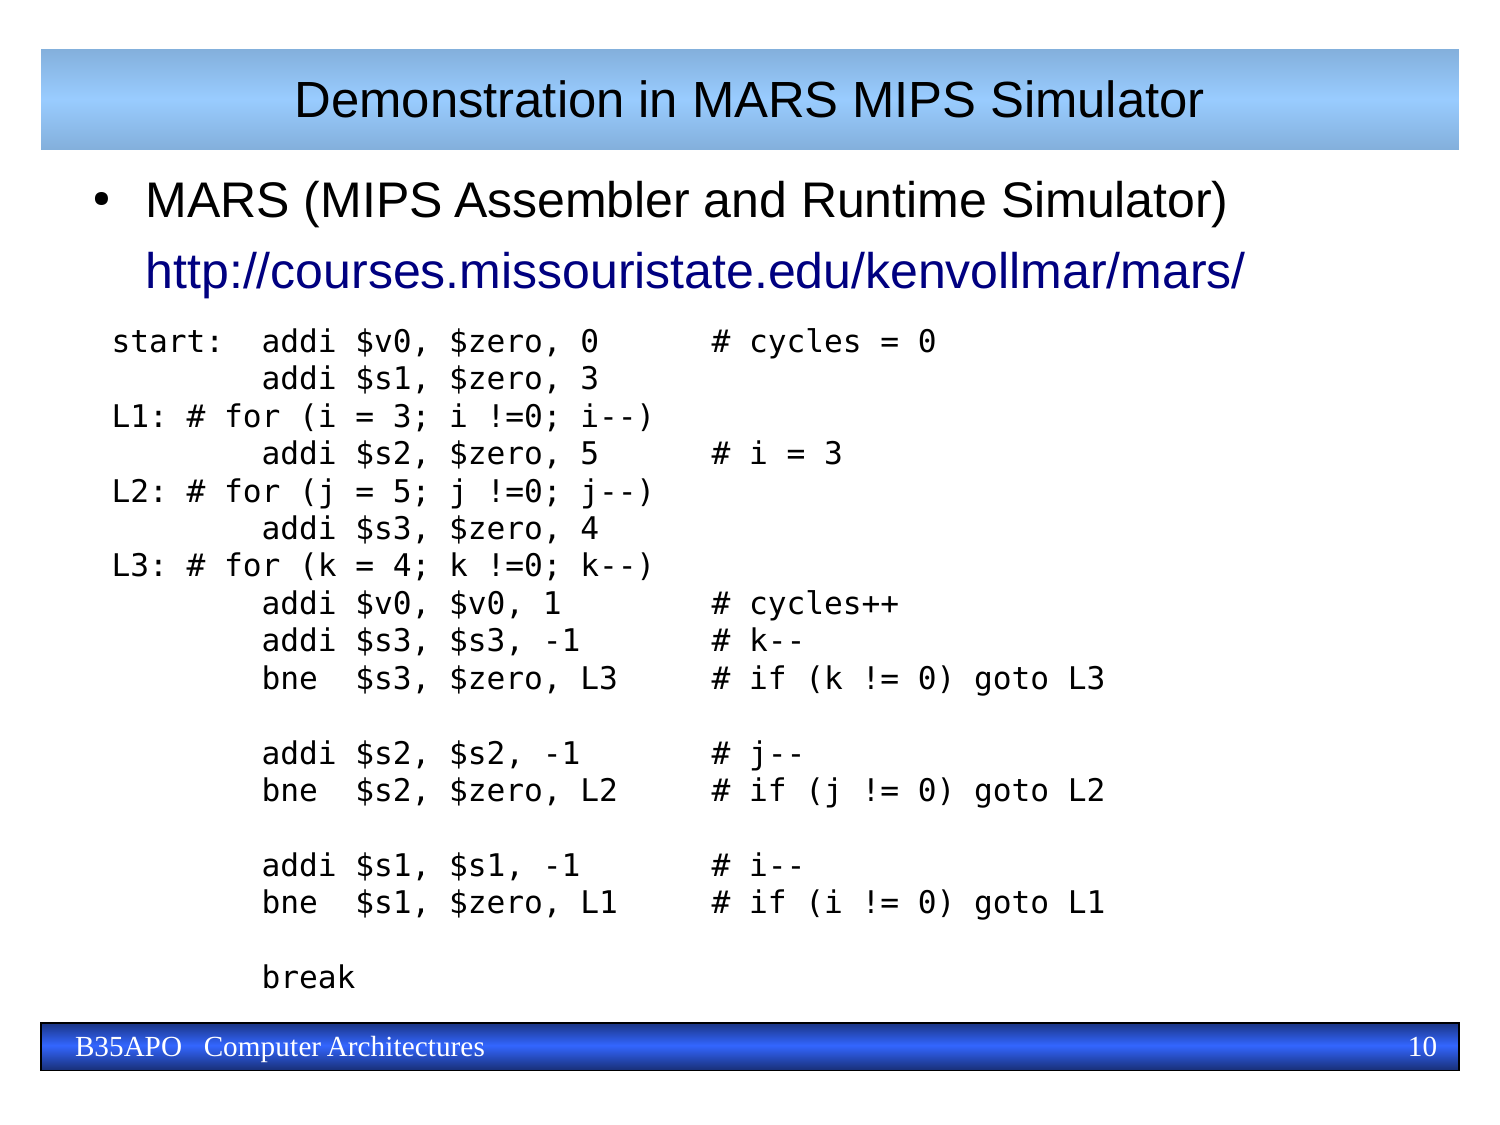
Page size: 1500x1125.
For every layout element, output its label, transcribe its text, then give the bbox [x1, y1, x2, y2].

title Demonstration in MARS MIPS Simulator [41, 49, 1459, 150]
text_box start: addi $v0, $zero, 0 # cycles = 0 addi $s1, $zero, 3 L1: # for (i = 3; i !=0; i--) addi $s2, $zero, 5 # i = 3 L2: # for (j = 5; j !=0; j--) addi $s3, $zero, 4 L3: # for (k = 4; k !=0; k--) addi $v0, $v0, 1 # cycles++ addi $s3, $s3, -1 # k-- bne $s3, $zero, L3 # if (k != 0) goto L3 addi $s2, $s2, -1 # j-- bne $s2, $zero, L2 # if (j != 0) goto L2 addi $s1, $s1, -1 # i-- bne $s1, $zero, L1 # if (i != 0) goto L1 break [96, 313, 1361, 1040]
list MARS (MIPS Assembler and Runtime Simulator) http://courses.missouristate.edu/kenvollmar/mars/ [75, 172, 1426, 333]
